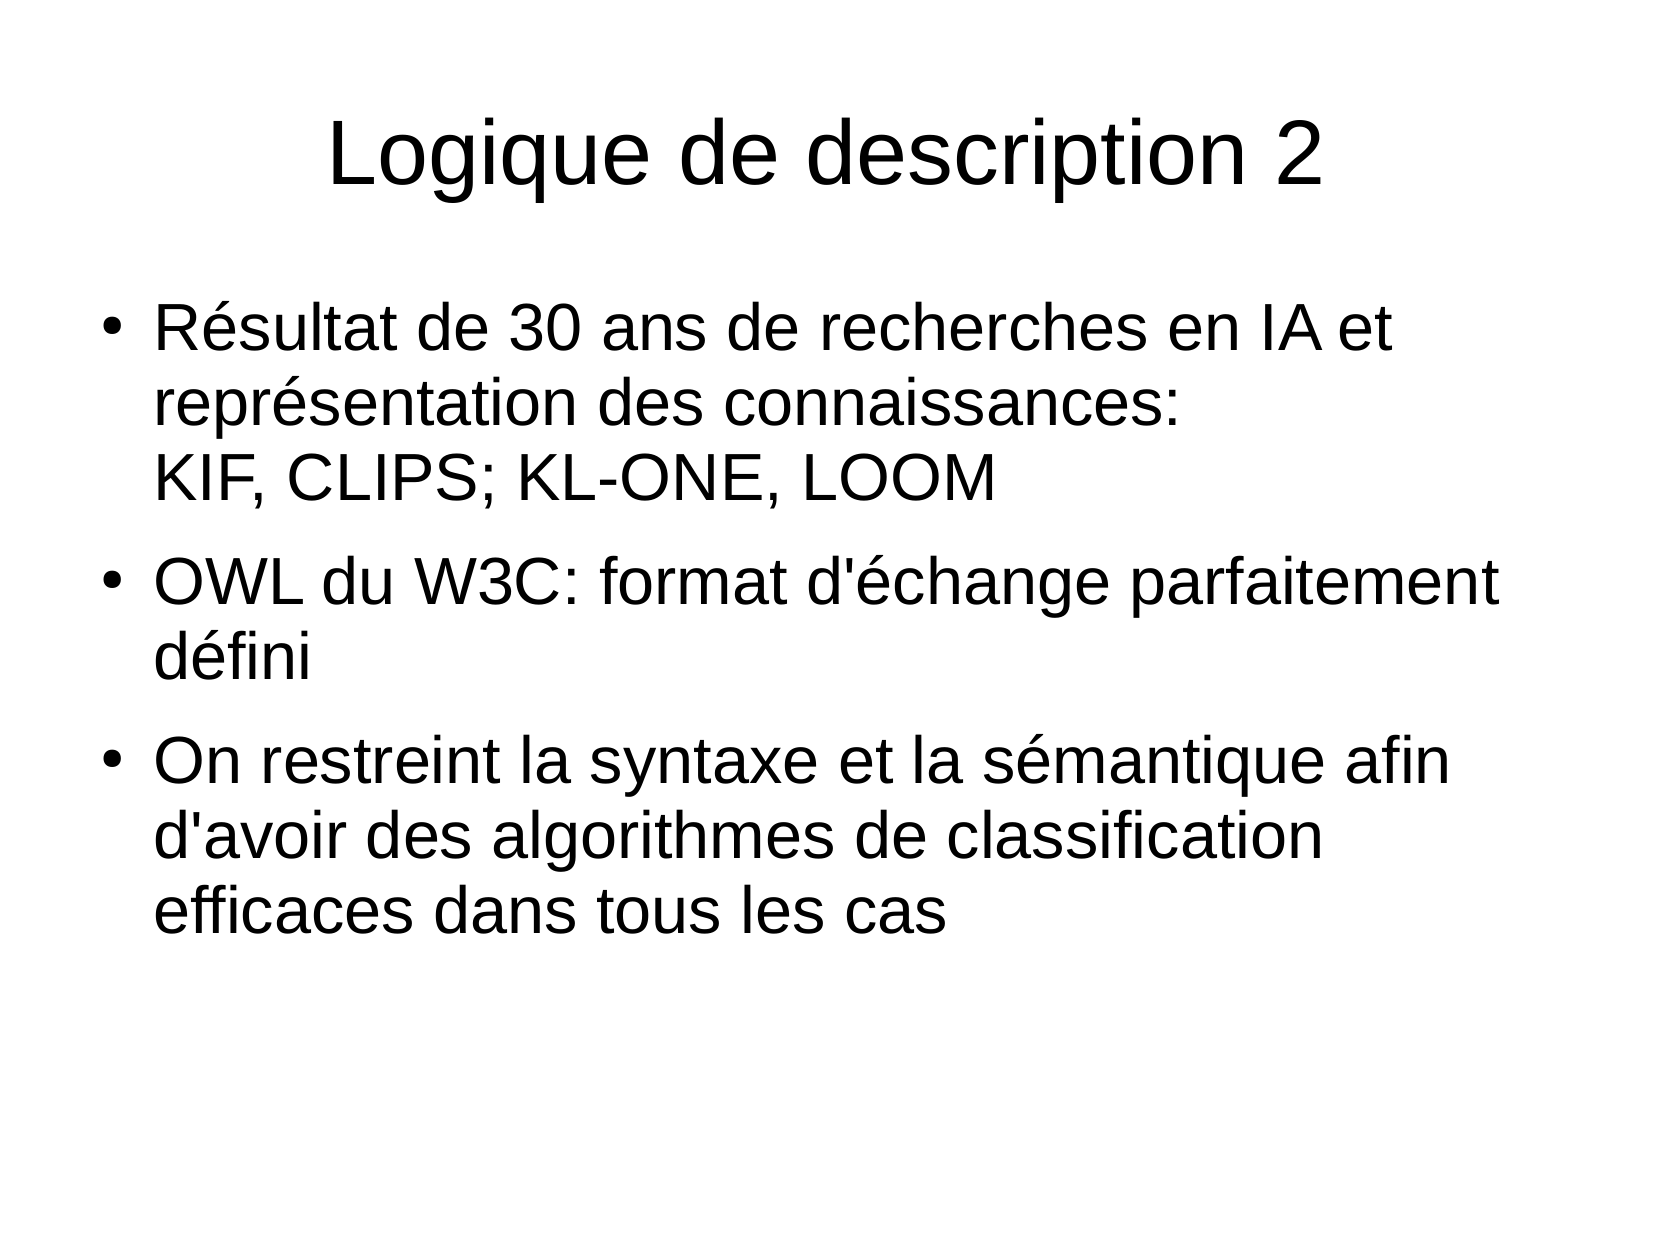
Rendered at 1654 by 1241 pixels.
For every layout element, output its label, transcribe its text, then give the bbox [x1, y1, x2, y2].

title Logique de description 2 [82, 56, 1571, 250]
list Résultat de 30 ans de recherches en IA et représentation des connaissances: KIF, CLIPS; KL-ONE, LOOM OWL du W3C: format d'échange parfaitement défini On restreint la syntaxe et la sémantique afin d'avoir des algorithmes de classification efficaces dans tous les cas [82, 290, 1571, 1109]
